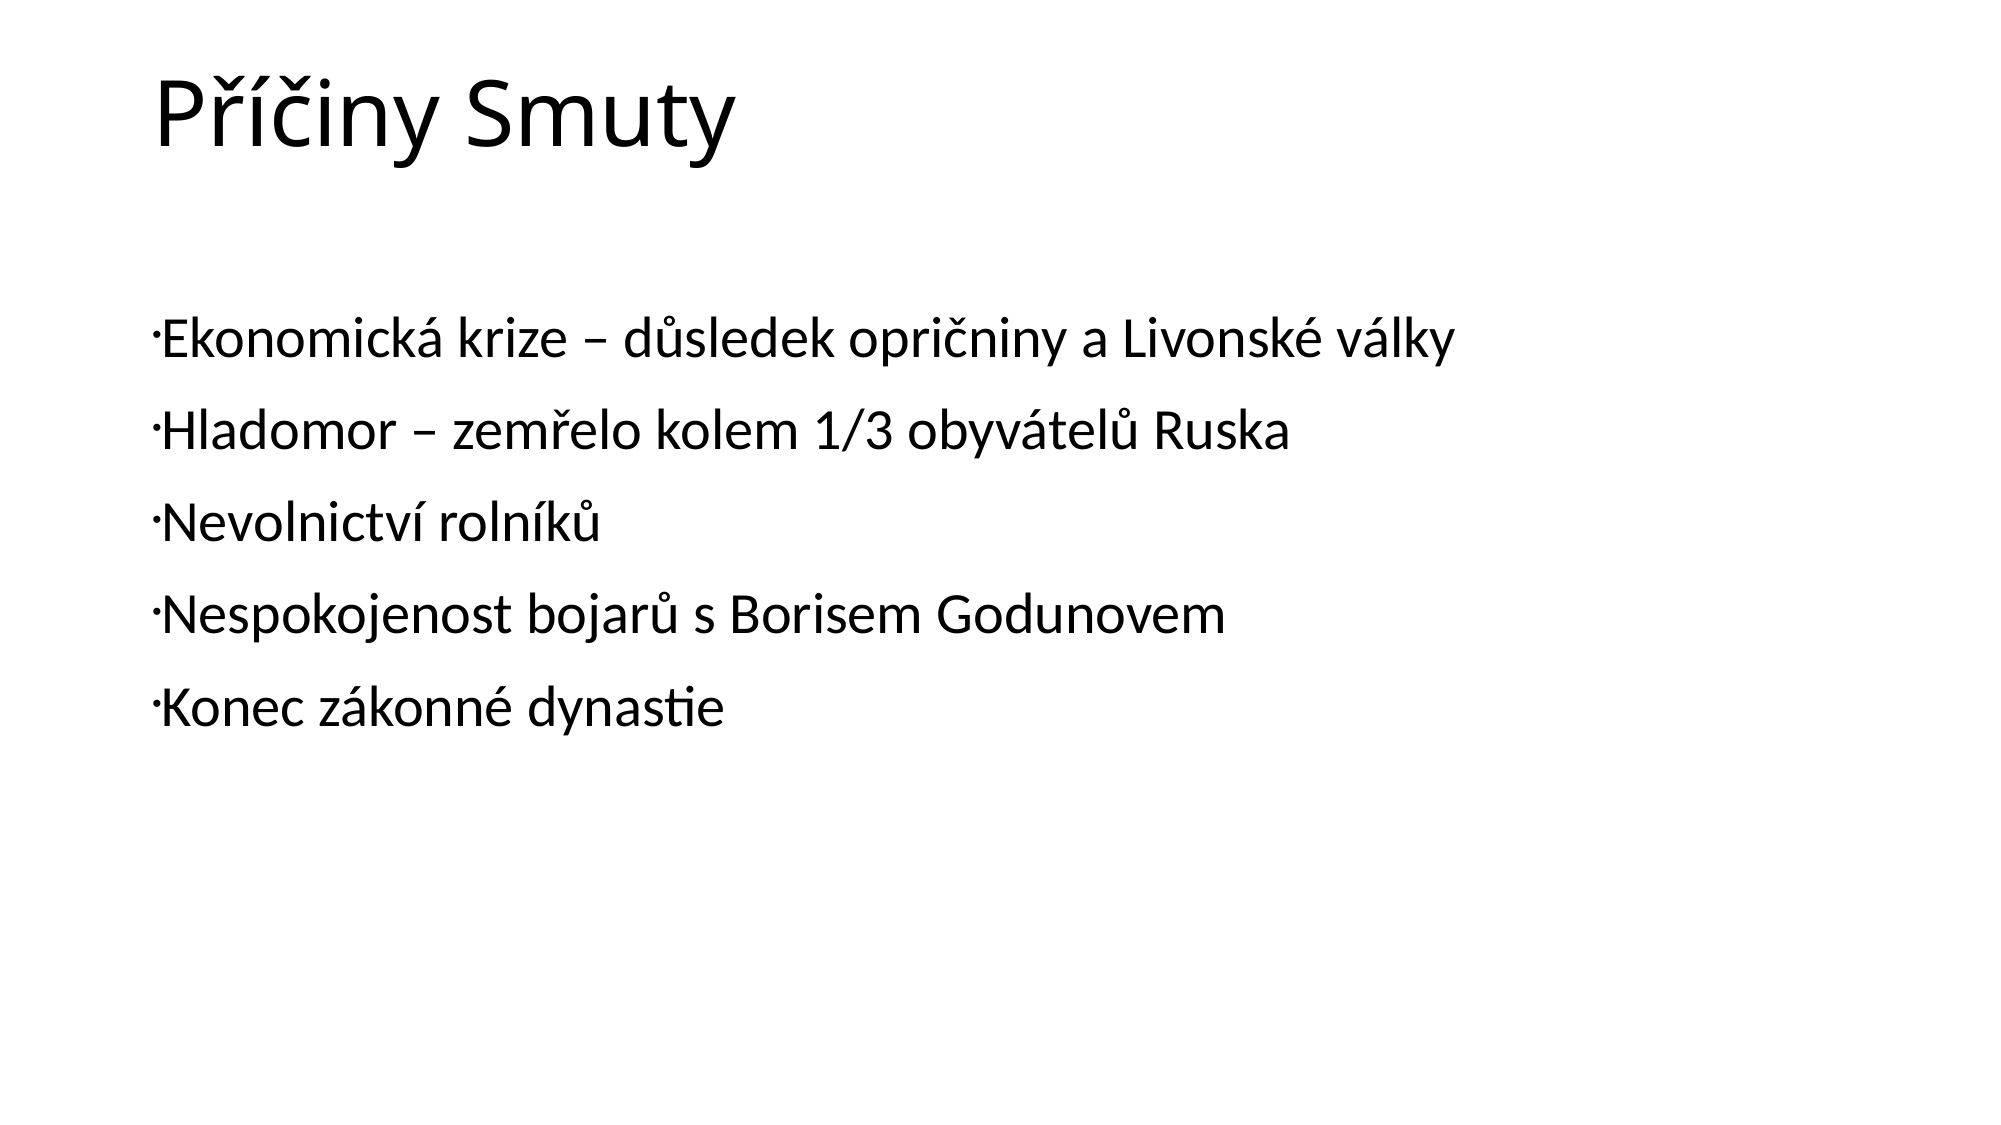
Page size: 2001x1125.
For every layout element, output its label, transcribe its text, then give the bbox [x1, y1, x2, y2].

title Příčiny Smuty [137, 59, 1863, 278]
list Ekonomická krize – důsledek opričniny a Livonské války Hladomor – zemřelo kolem 1/3 obyvátelů Ruska Nevolnictví rolníků Nespokojenost bojarů s Borisem Godunovem Konec zákonné dynastie [137, 299, 1863, 1014]
